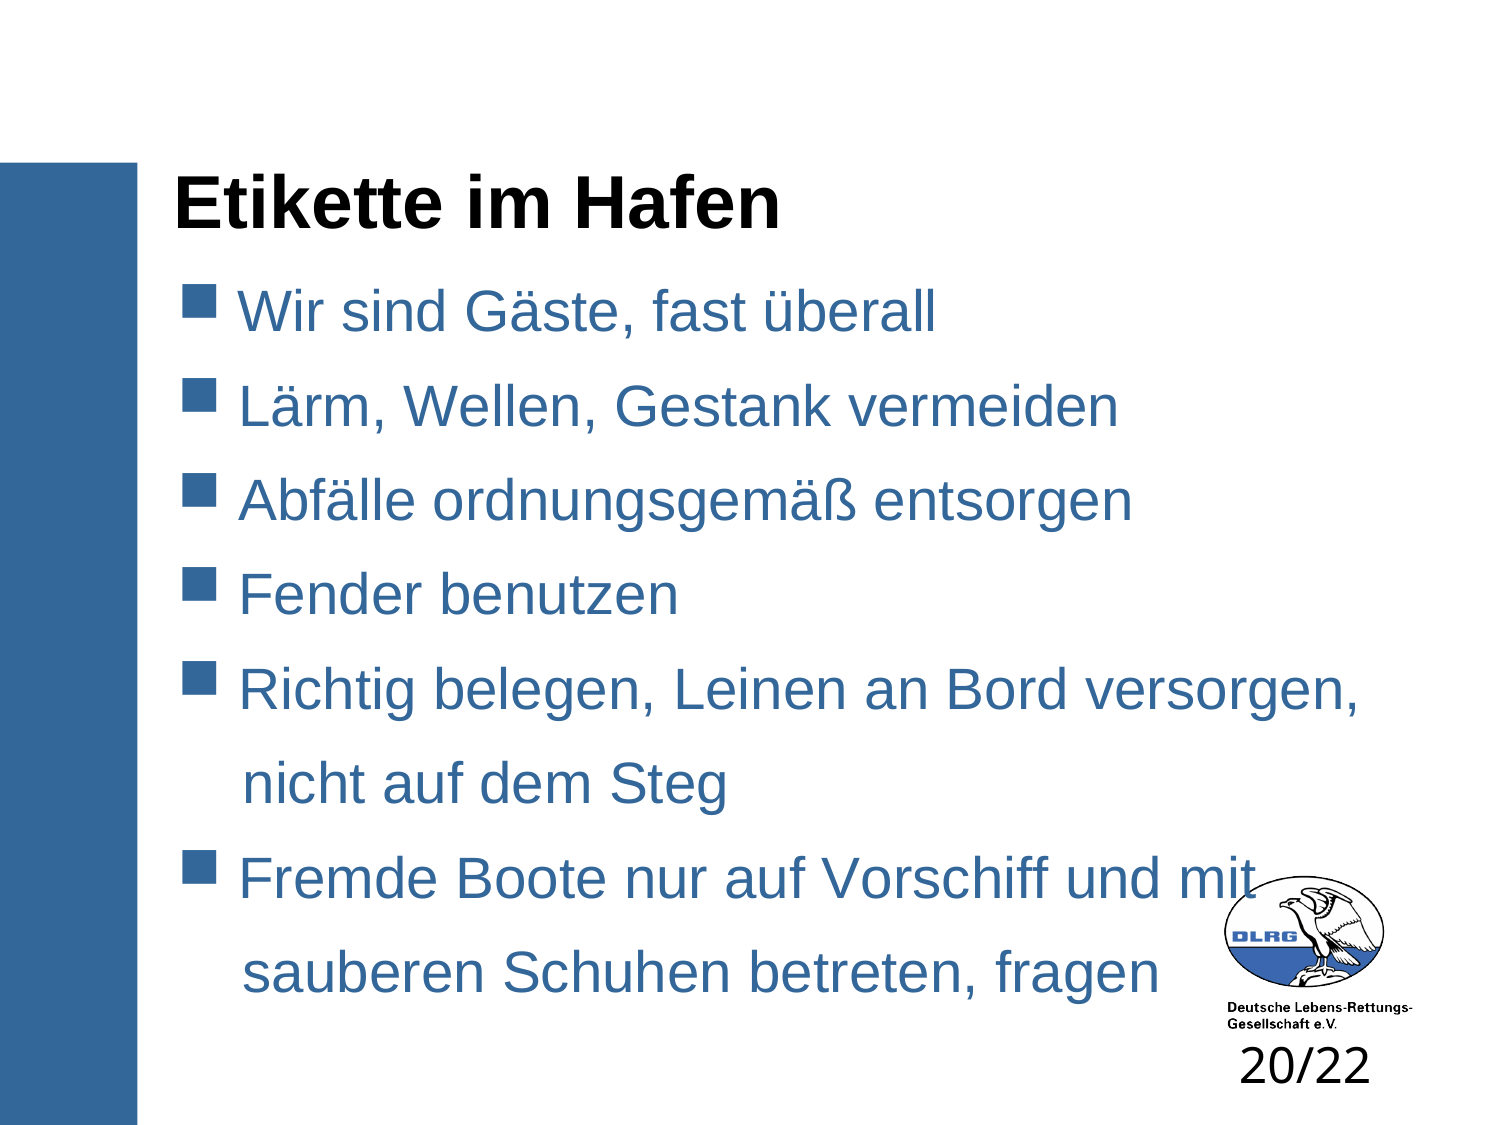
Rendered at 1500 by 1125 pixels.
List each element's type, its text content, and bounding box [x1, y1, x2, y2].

text_box Wir sind Gäste, fast überall Lärm, Wellen, Gestank vermeiden Abfälle ordnungsgemäß entsorgen Fender benutzen Richtig belegen, Leinen an Bord versorgen, nicht auf dem Steg Fremde Boote nur auf Vorschiff und mit sauberen Schuhen betreten, fragen [162, 241, 1458, 1030]
text_box Etikette im Hafen [159, 138, 1440, 259]
text_box <Nummer>/22 [1224, 1026, 1500, 1103]
